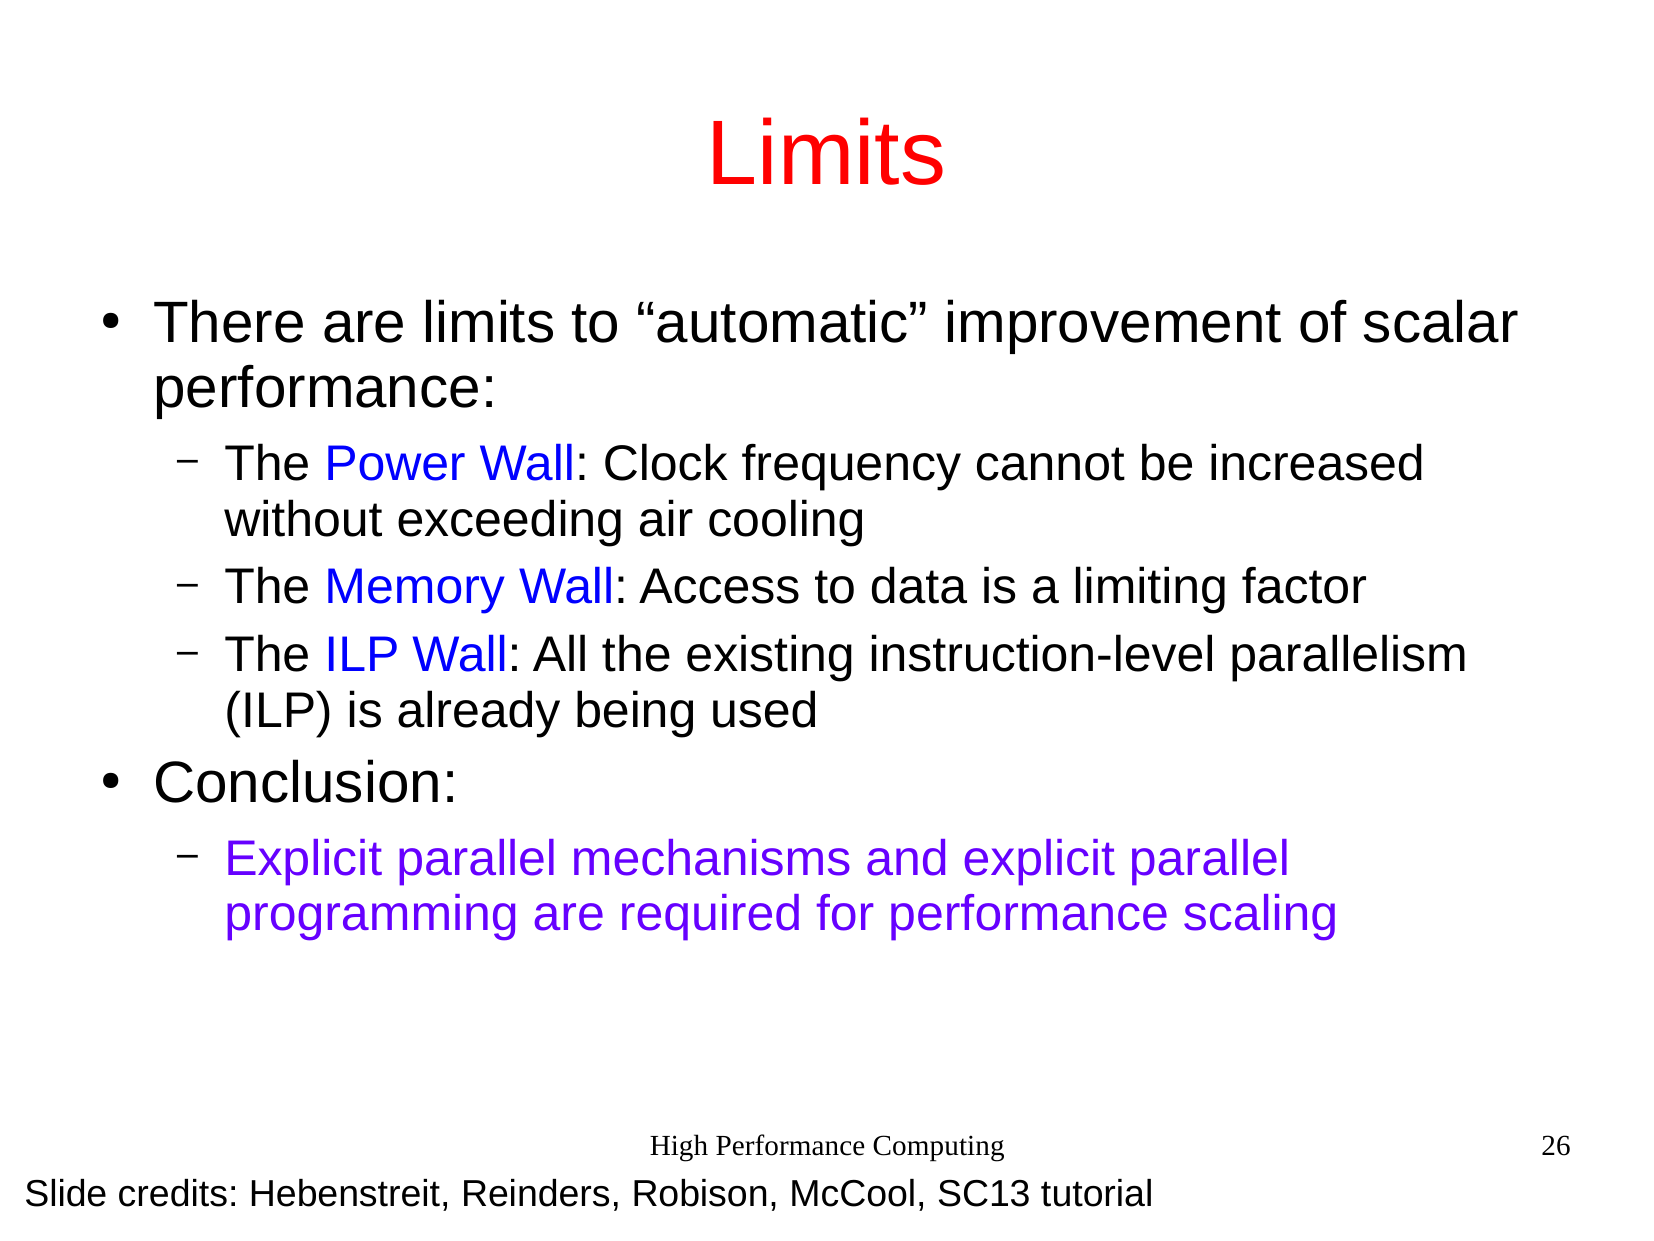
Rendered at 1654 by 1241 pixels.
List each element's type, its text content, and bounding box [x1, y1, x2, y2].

title Limits [82, 49, 1571, 257]
text_box Slide credits: Hebenstreit, Reinders, Robison, McCool, SC13 tutorial [6, 1162, 1172, 1226]
list There are limits to “automatic” improvement of scalar performance: The Power Wall: Clock frequency cannot be increased without exceeding air cooling The Memory Wall: Access to data is a limiting factor The ILP Wall: All the existing instruction-level parallelism (ILP) is already being used Conclusion: Explicit parallel mechanisms and explicit parallel programming are required for performance scaling [82, 290, 1571, 1109]
